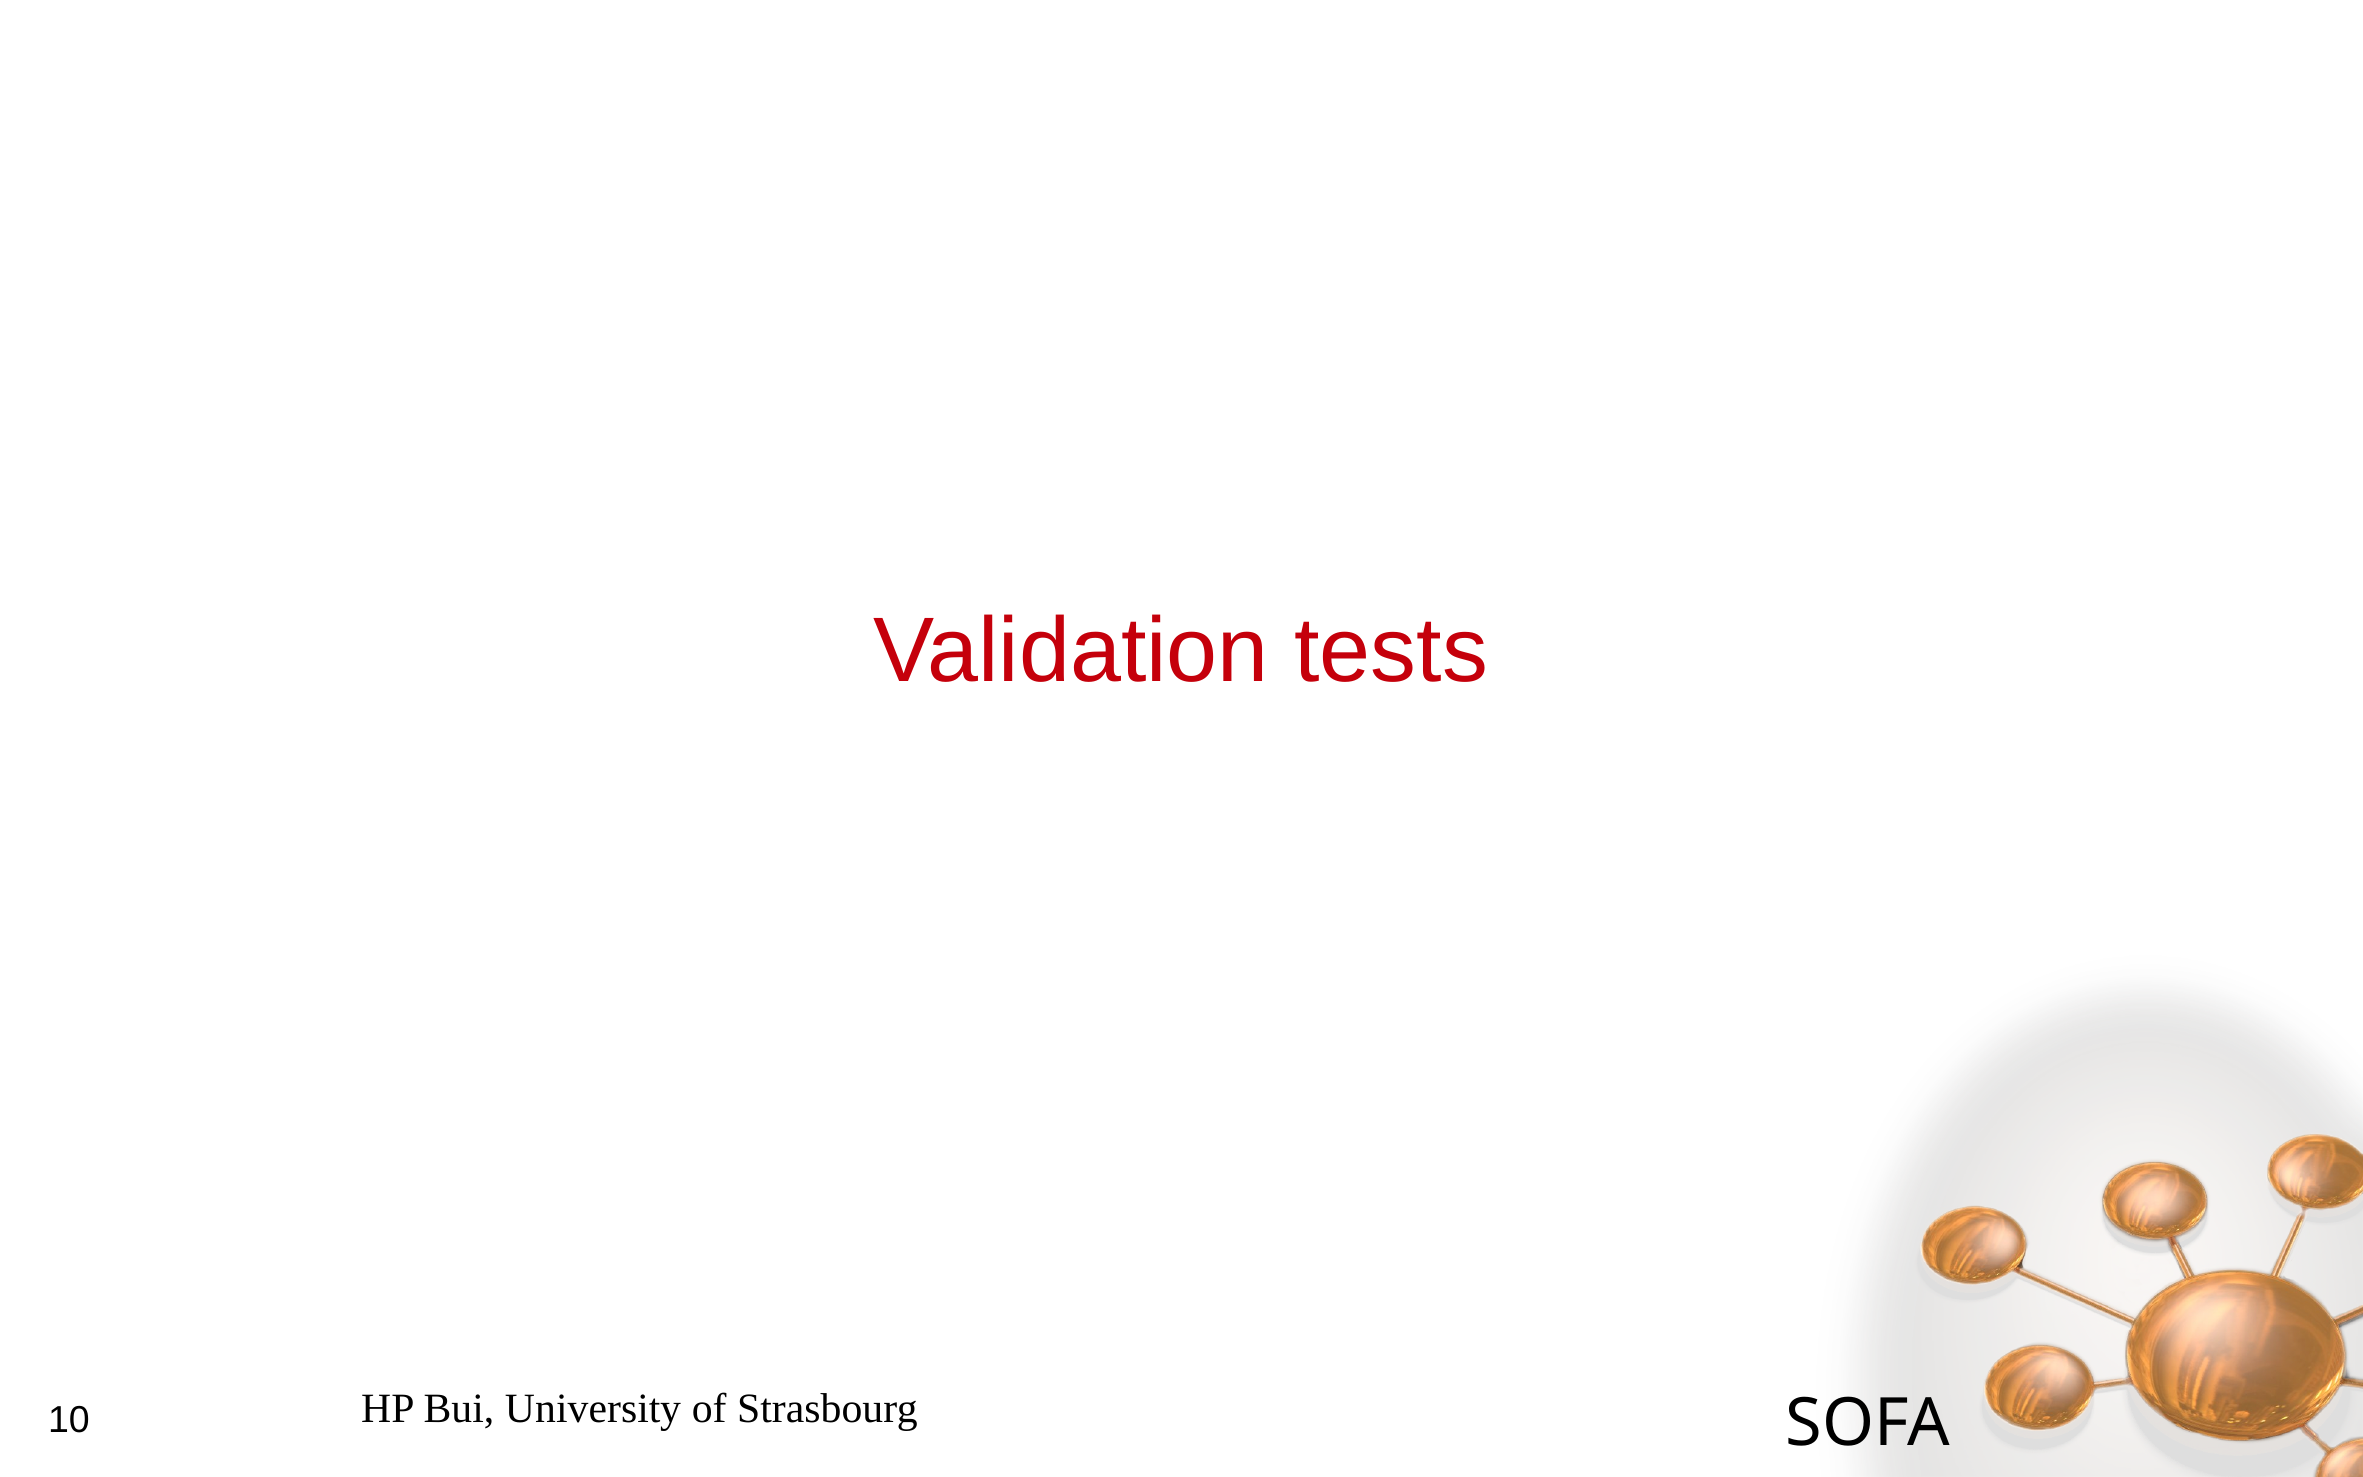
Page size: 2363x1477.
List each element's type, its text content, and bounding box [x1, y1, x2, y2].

title Validation tests [59, 519, 2304, 781]
